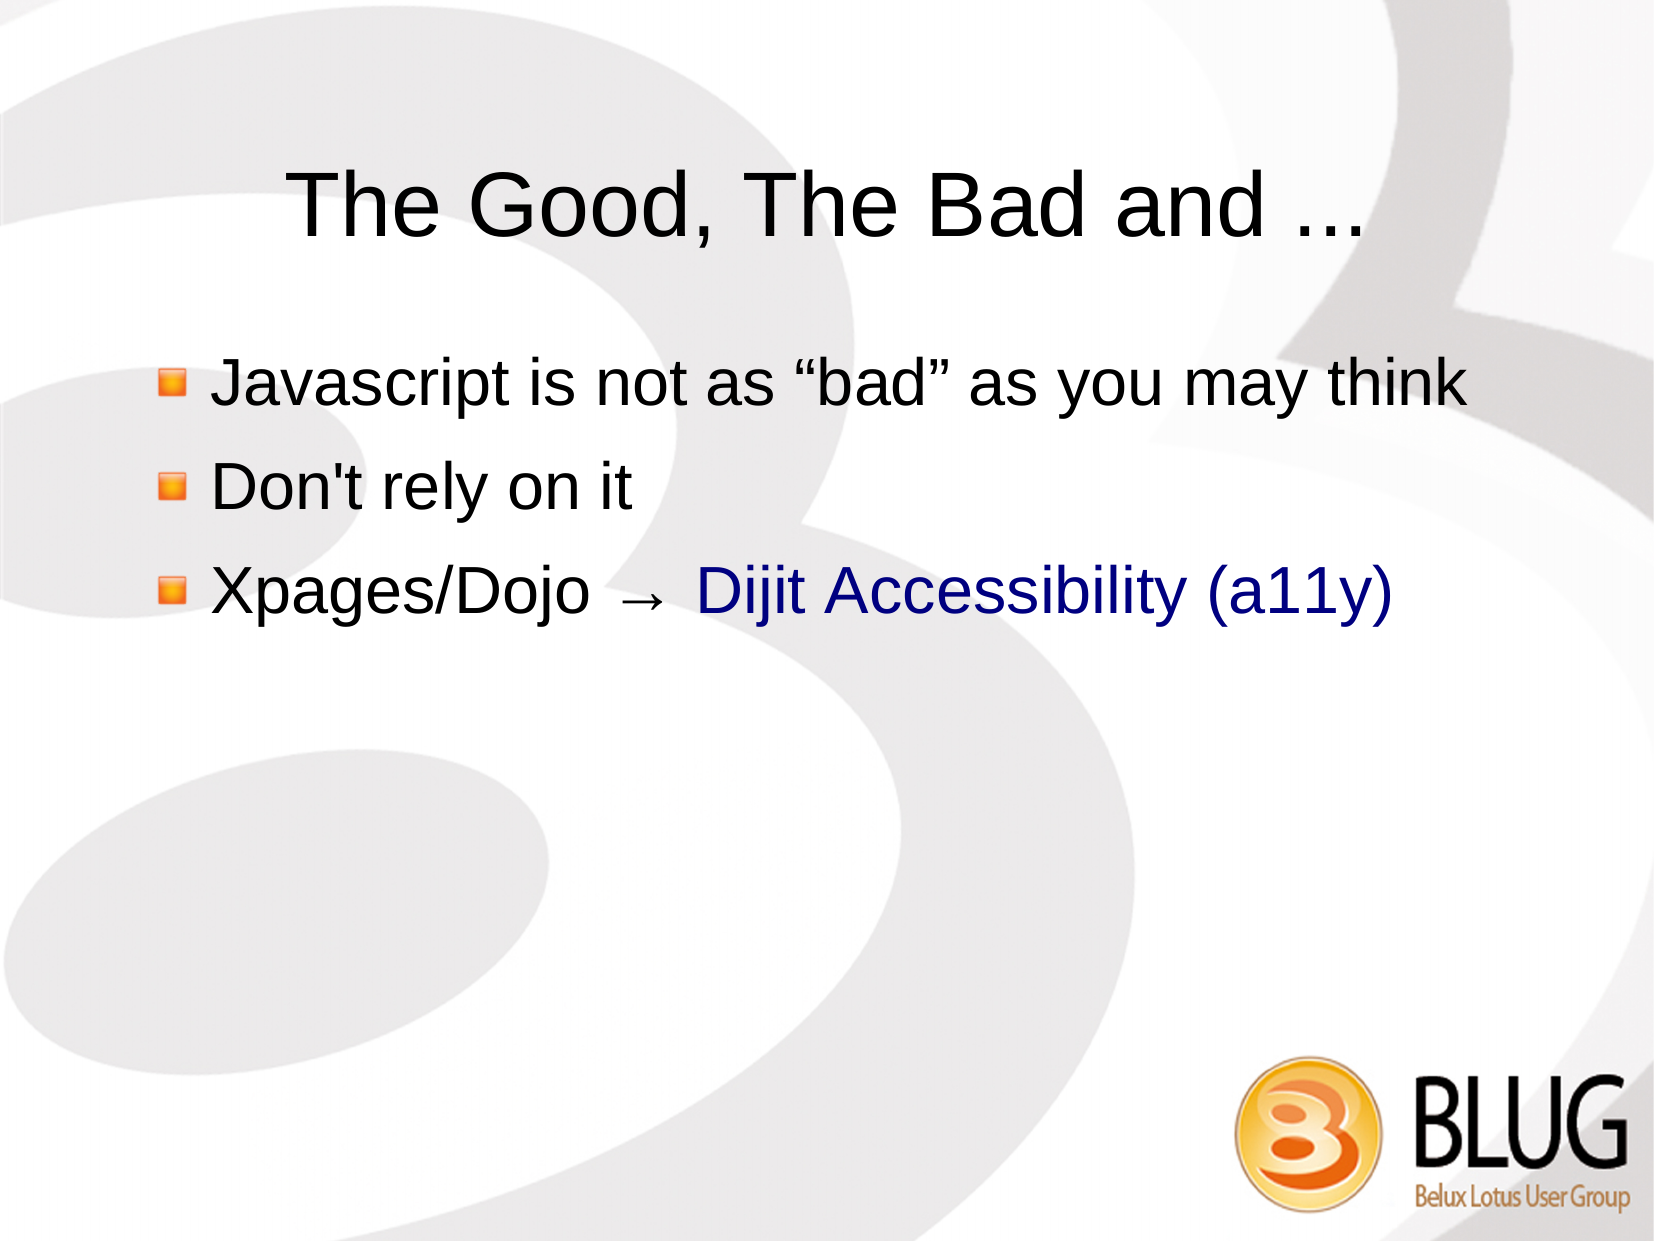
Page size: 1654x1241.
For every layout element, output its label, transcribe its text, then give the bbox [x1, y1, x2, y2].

title The Good, The Bad and ... [121, 102, 1534, 310]
list Javascript is not as “bad” as you may think Don't rely on it Xpages/Dojo → Dijit Accessibility (a11y) [121, 344, 1534, 1126]
picture [0, 0, 1654, 1241]
